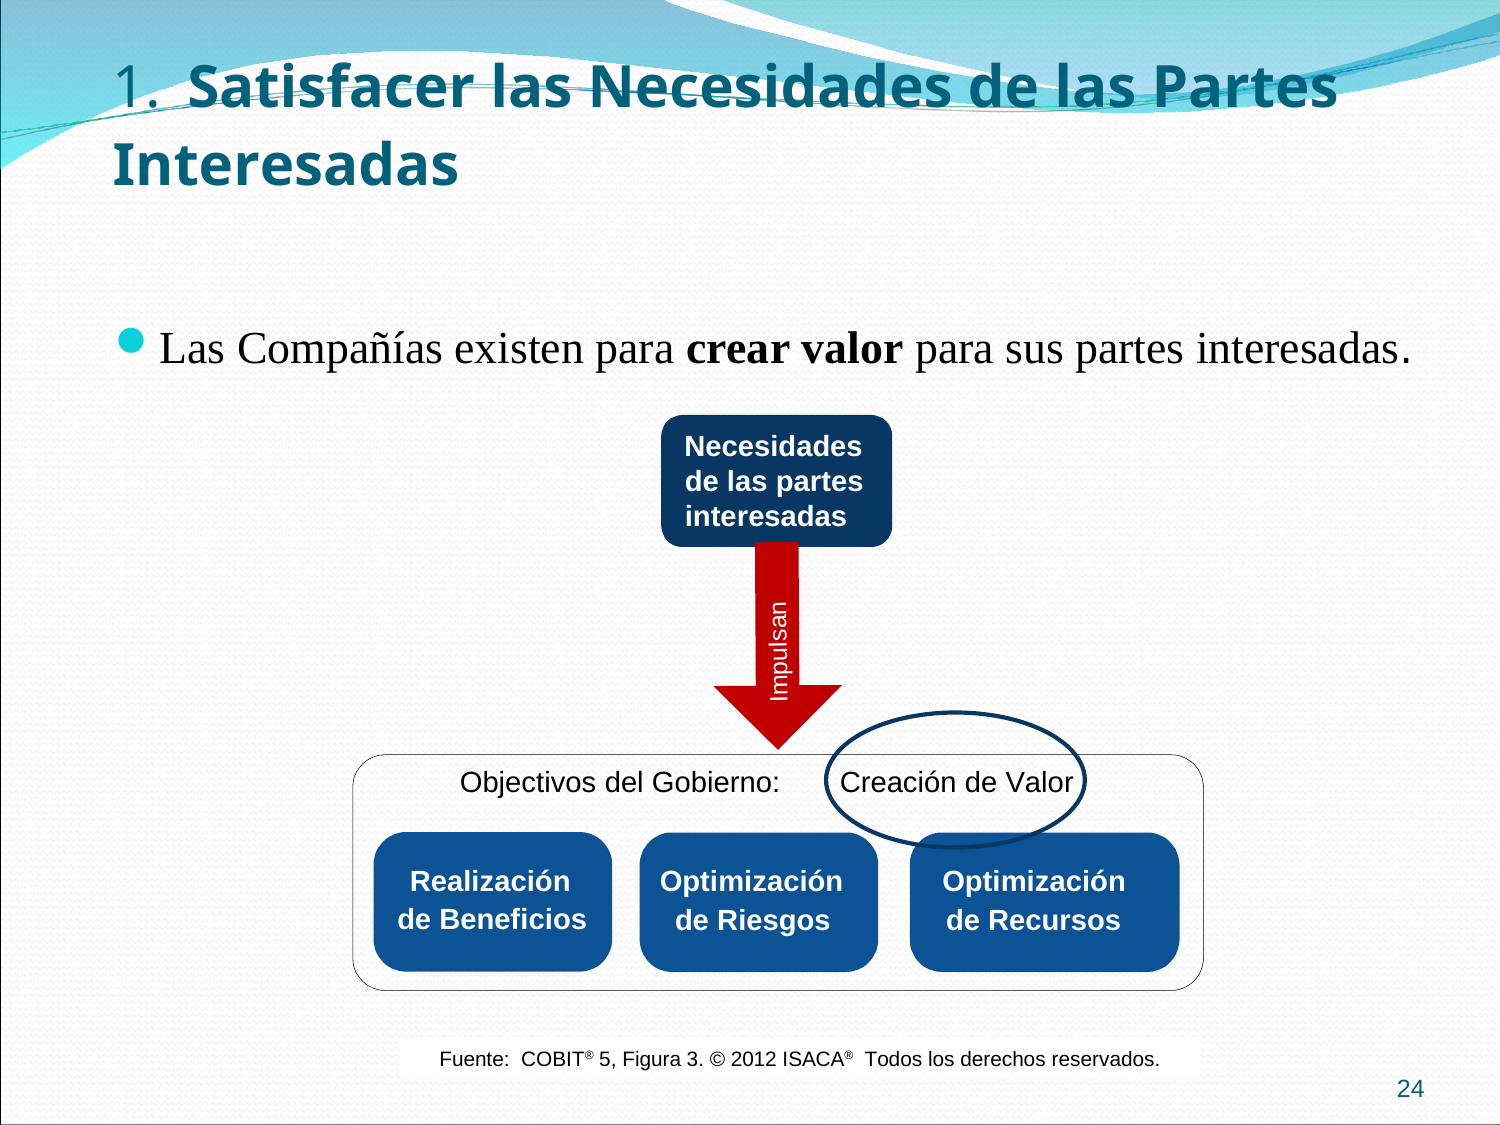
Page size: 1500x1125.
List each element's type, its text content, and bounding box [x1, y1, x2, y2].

text_box Optimización [942, 862, 1135, 898]
text_box Fuente: COBIT® 5, Figura 3. © 2012 ISACA® Todos los derechos reservados. [399, 1037, 1200, 1078]
text_box de Recursos [946, 901, 1122, 937]
list Las Compañías existen para crear valor para sus partes interesadas. [99, 187, 1450, 413]
text_box [919, 832, 1029, 845]
text_box [661, 414, 893, 750]
text_box [909, 832, 1180, 973]
text_box Creación de Valor [839, 763, 1075, 799]
text_box Realización [409, 861, 580, 897]
text_box Objectivos del Gobierno: [459, 763, 782, 799]
text_box de Beneficios [397, 900, 588, 936]
text_box Optimización [659, 862, 852, 898]
text_box Necesidades [684, 427, 872, 463]
text_box [373, 832, 613, 972]
text_box [639, 832, 879, 973]
picture [0, 0, 1500, 1125]
text_box de Riesgos [674, 901, 831, 937]
text_box de las partes interesadas [684, 462, 864, 533]
text_box <number> [1299, 1042, 1426, 1103]
text_box Impulsan [760, 574, 793, 703]
title 1. Satisfacer las Necesidades de las Partes Interesadas [112, 0, 1500, 188]
